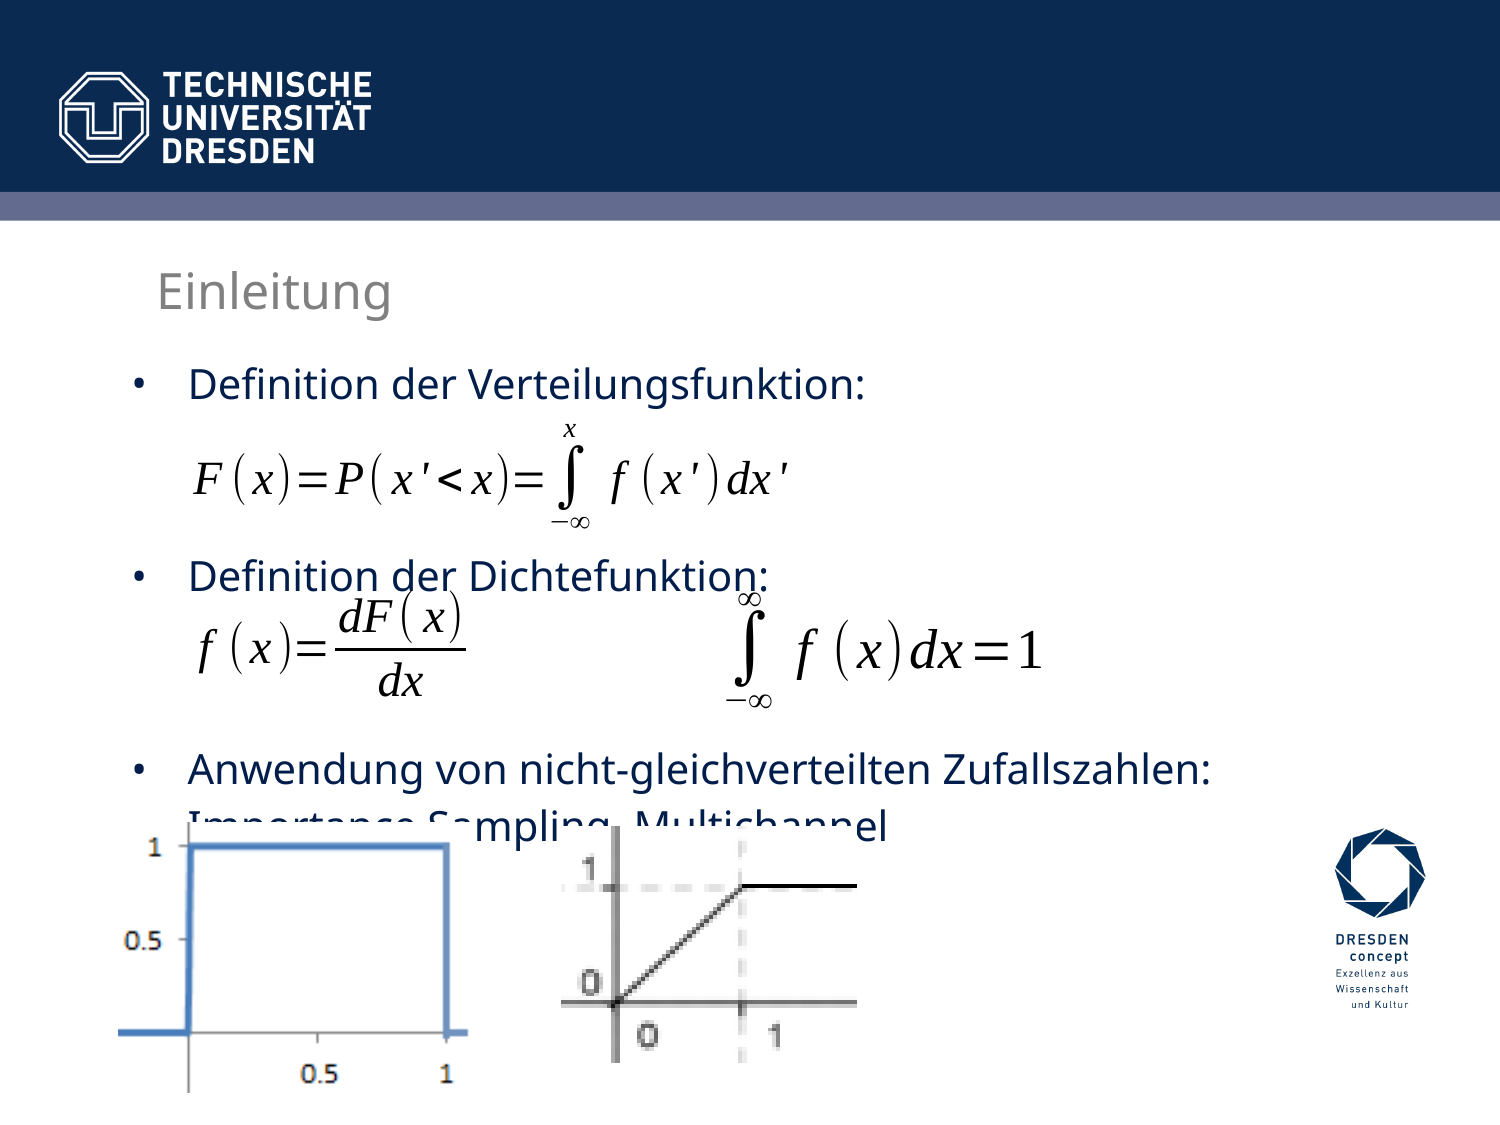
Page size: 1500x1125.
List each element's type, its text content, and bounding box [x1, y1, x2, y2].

picture [118, 822, 473, 1093]
title Einleitung [156, 196, 1388, 354]
list Definition der Verteilungsfunktion: Definition der Dichtefunktion: Anwendung von nicht-gleichverteilten Zufallszahlen: Importance Sampling, Multichannel [75, 354, 1425, 916]
picture [561, 826, 857, 1063]
chart [708, 590, 1056, 709]
chart [177, 590, 479, 709]
chart [178, 410, 803, 529]
picture [1328, 822, 1430, 1016]
picture [58, 71, 371, 164]
